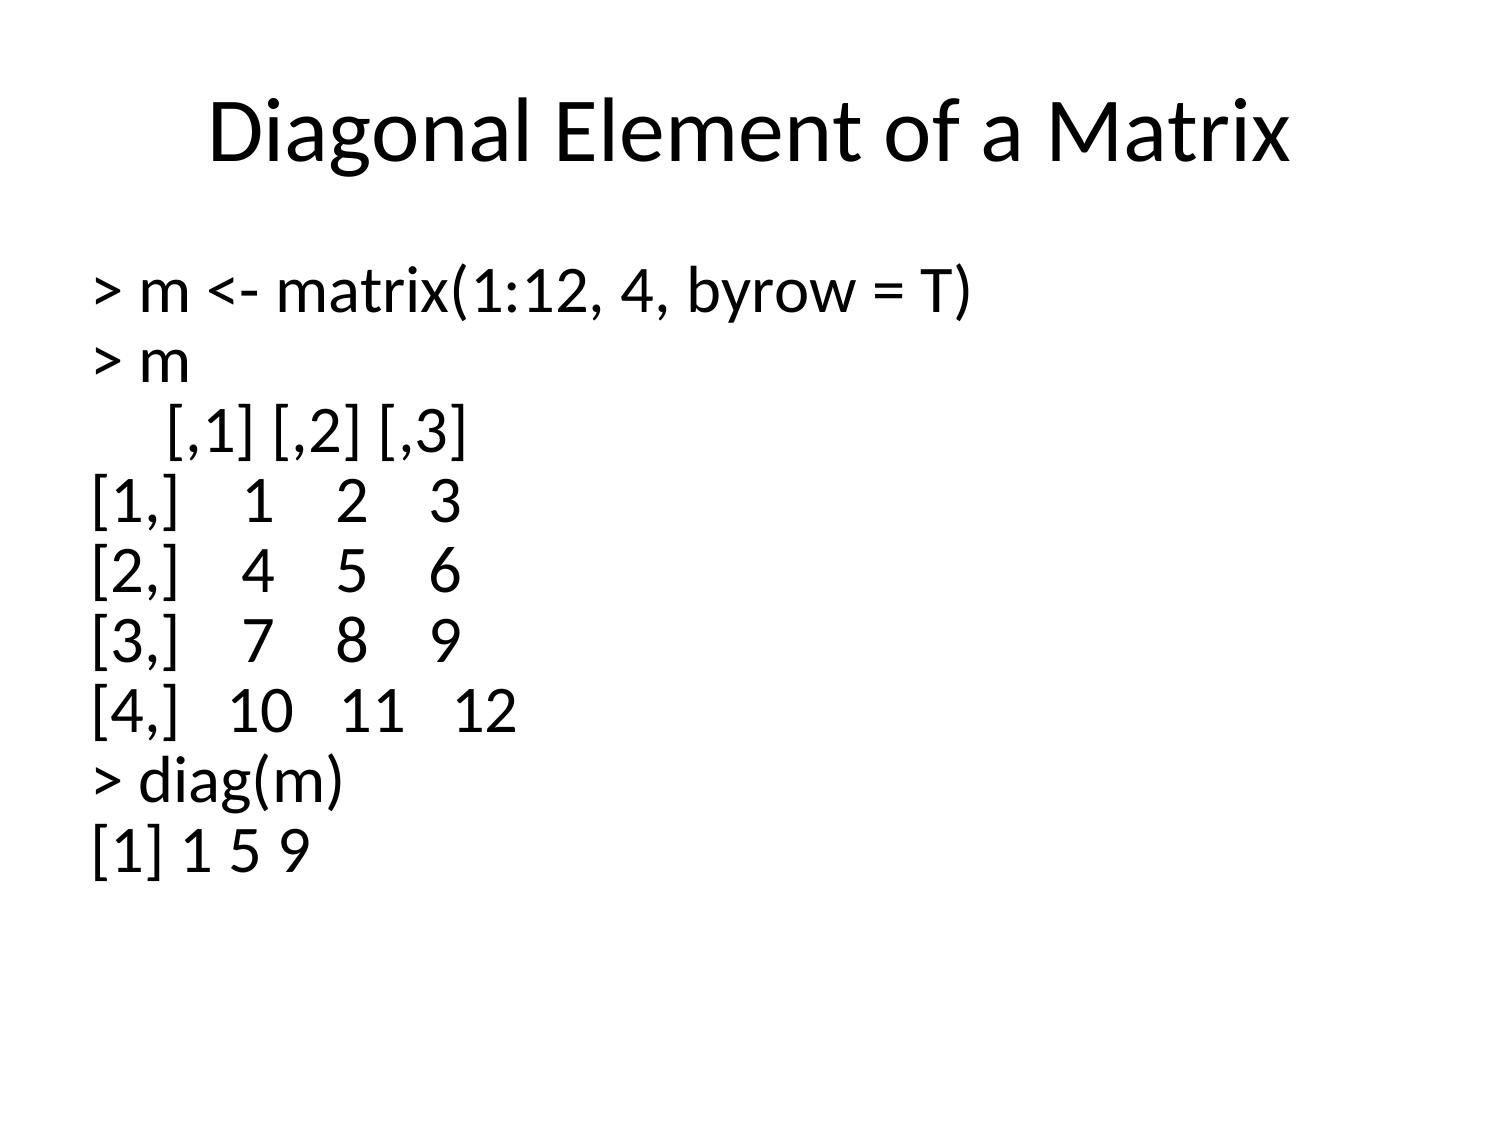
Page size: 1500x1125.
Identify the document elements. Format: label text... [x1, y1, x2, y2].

list > m <- matrix(1:12, 4, byrow = T) > m [,1] [,2] [,3] [1,] 1 2 3 [2,] 4 5 6 [3,] 7 8 9 [4,] 10 11 12 > diag(m) [1] 1 5 9 [75, 262, 1426, 1075]
title Diagonal Element of a Matrix [75, 45, 1426, 233]
